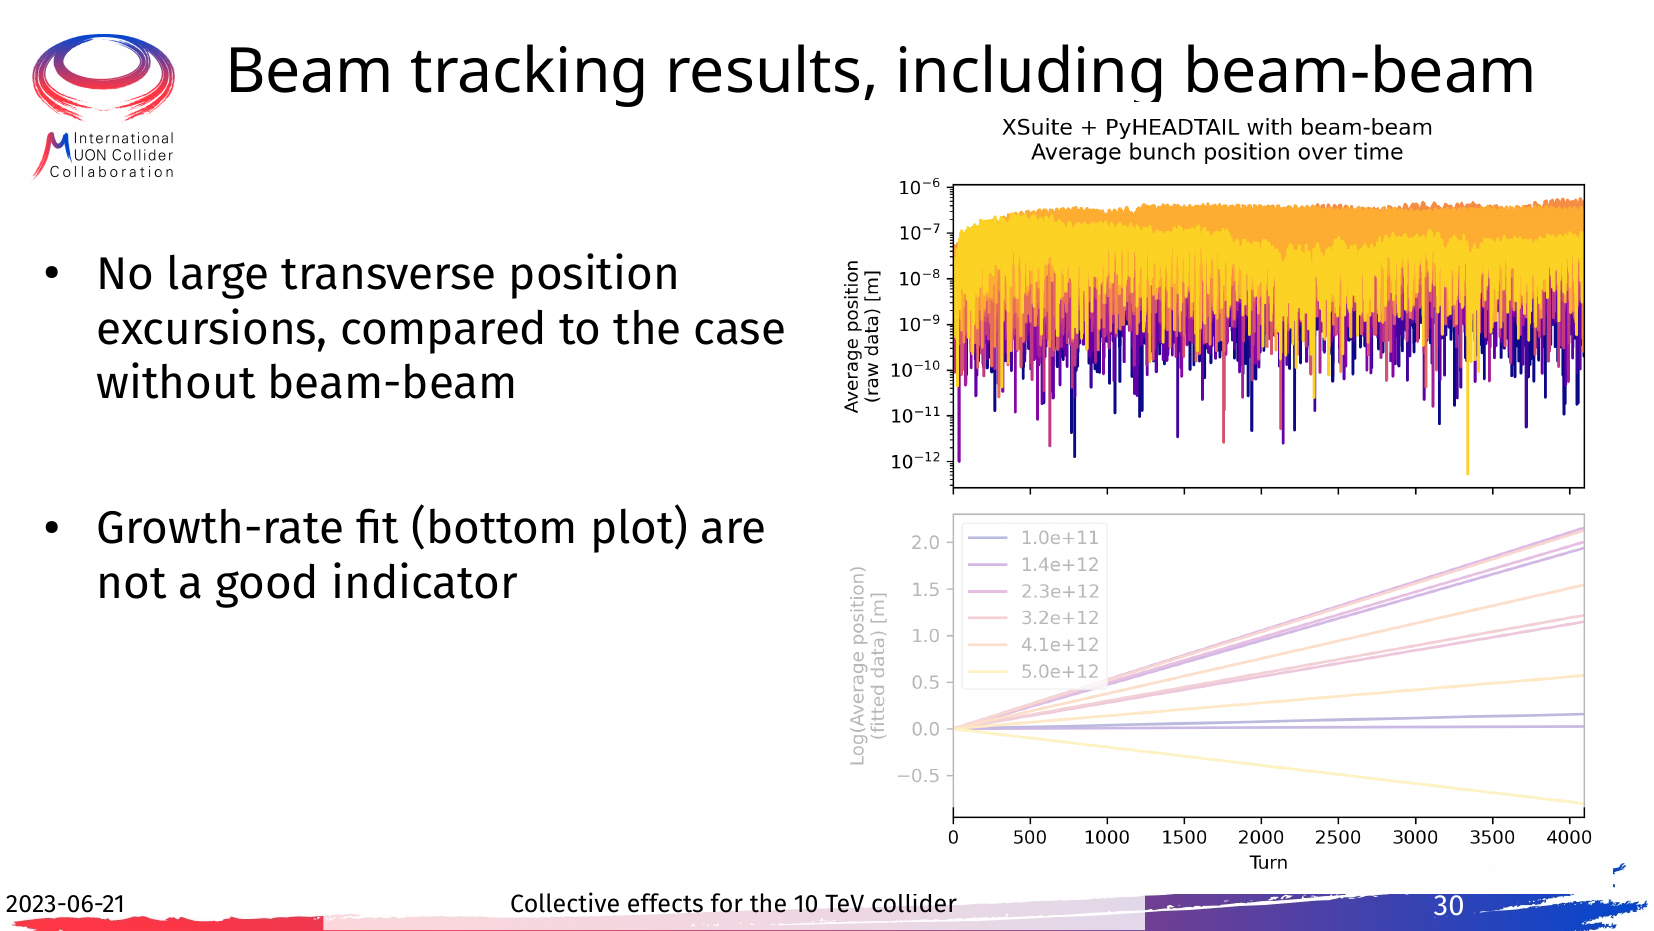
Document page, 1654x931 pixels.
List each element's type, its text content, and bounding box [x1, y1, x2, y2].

list No large transverse position excursions, compared to the case without beam-beam Growth-rate fit (bottom plot) are not a good indicator [25, 246, 809, 844]
text_box [847, 506, 1613, 808]
picture [0, 102, 1654, 931]
title Beam tracking results, including beam-beam [225, 25, 1571, 188]
picture [21, 21, 188, 189]
